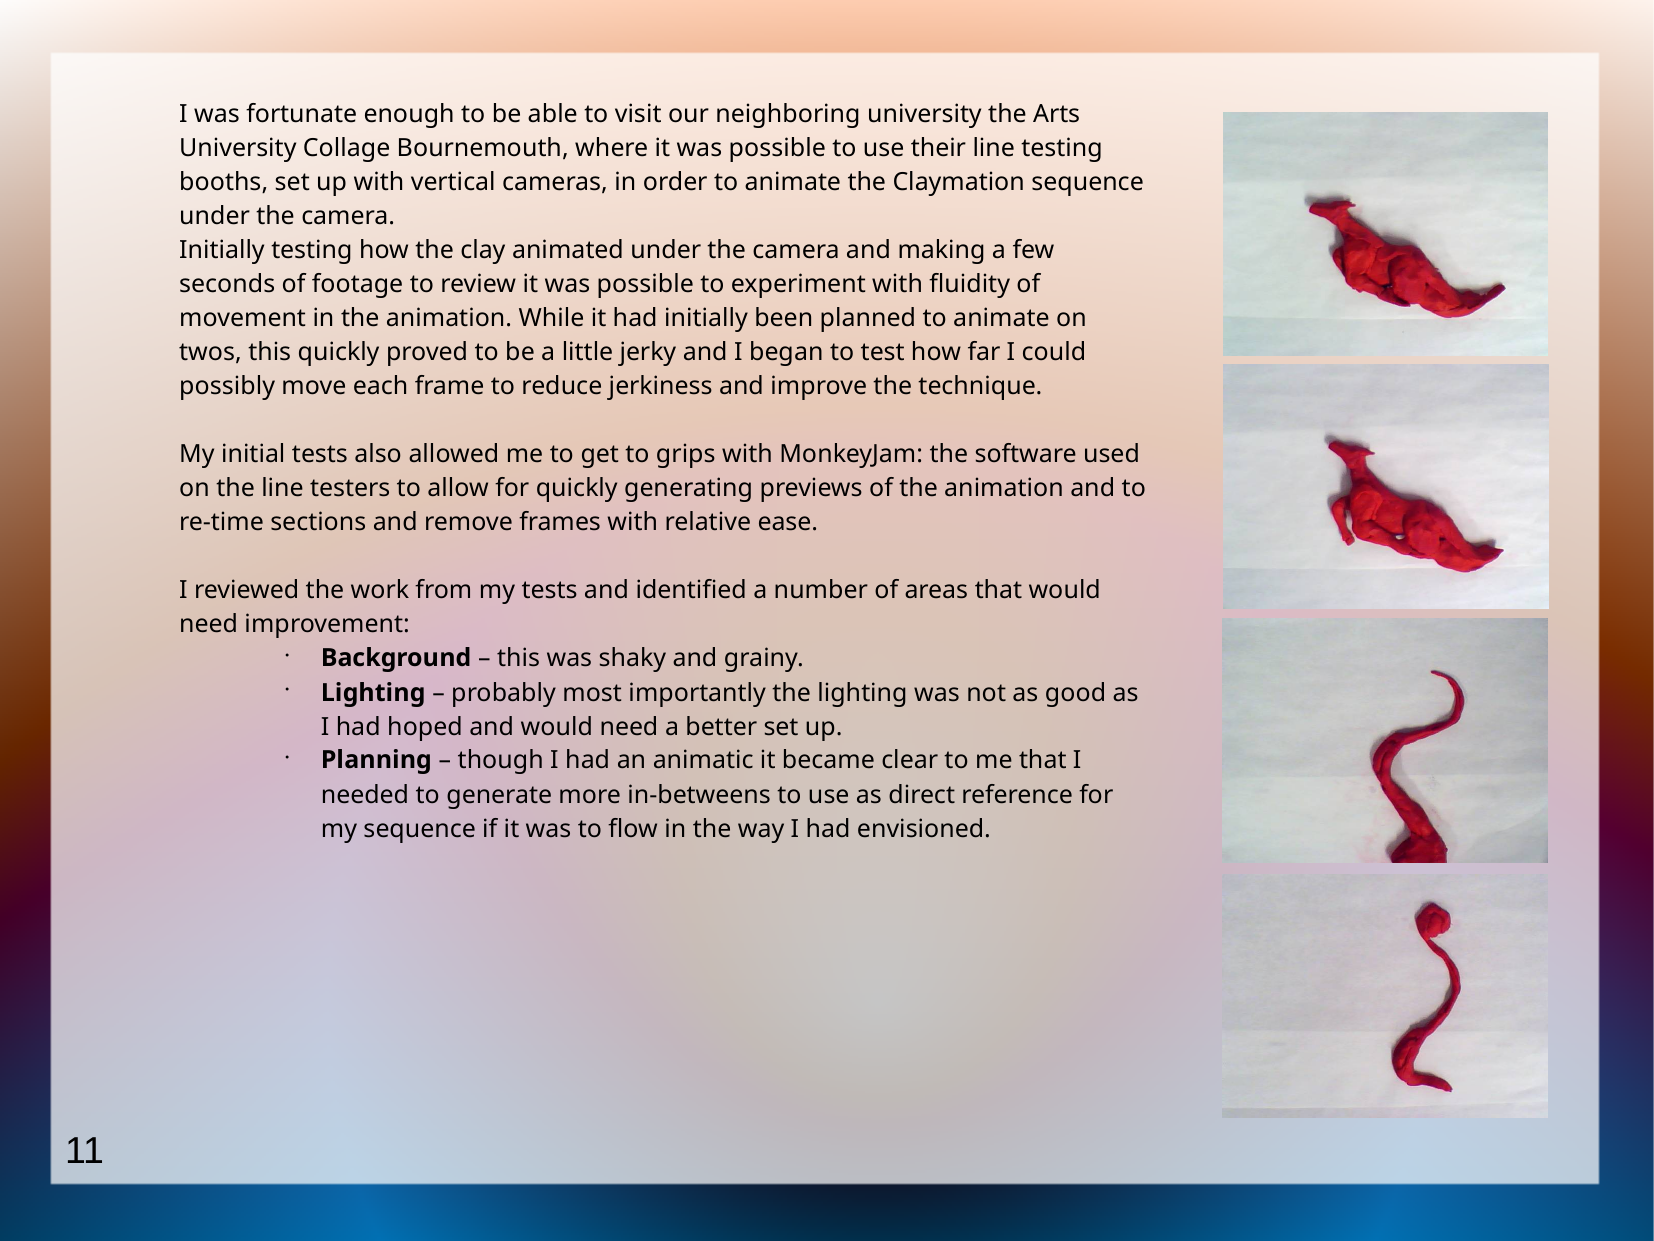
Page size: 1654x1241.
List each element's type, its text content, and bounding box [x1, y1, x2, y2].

picture [0, 0, 1654, 1241]
text_box I was fortunate enough to be able to visit our neighboring university the Arts University Collage Bournemouth, where it was possible to use their line testing booths, set up with vertical cameras, in order to animate the Claymation sequence under the camera. Initially testing how the clay animated under the camera and making a few seconds of footage to review it was possible to experiment with fluidity of movement in the animation. While it had initially been planned to animate on twos, this quickly proved to be a little jerky and I began to test how far I could possibly move each frame to reduce jerkiness and improve the technique. My initial tests also allowed me to get to grips with MonkeyJam: the software used on the line testers to allow for quickly generating previews of the animation and to re-time sections and remove frames with relative ease. I reviewed the work from my tests and identified a number of areas that would need improvement: Background – this was shaky and grainy. Lighting – probably most importantly the lighting was not as good as I had hoped and would need a better set up. Planning – though I had an animatic it became clear to me that I needed to generate more in-betweens to use as direct reference for my sequence if it was to flow in the way I had envisioned. [164, 88, 1169, 1241]
text_box <number> [50, 1122, 709, 1193]
